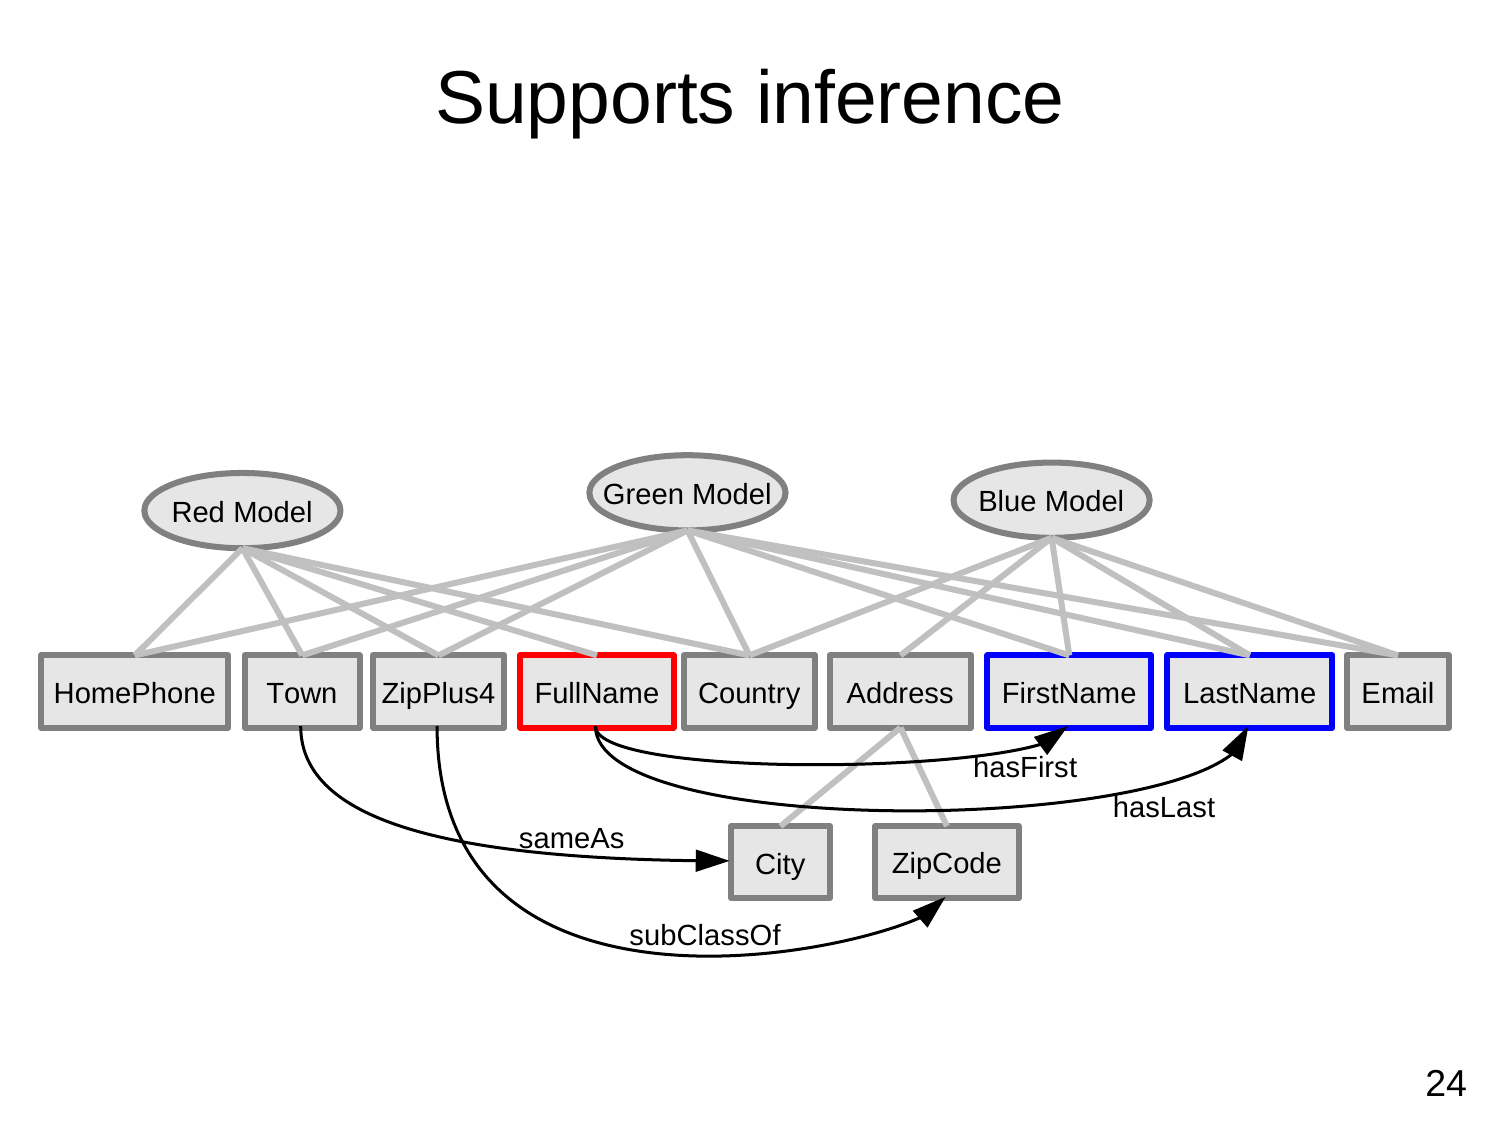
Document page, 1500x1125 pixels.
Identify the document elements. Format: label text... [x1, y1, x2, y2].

text_box hasLast [1098, 781, 1231, 832]
text_box LastName [1167, 655, 1333, 728]
text_box subClassOf [614, 909, 797, 960]
text_box Email [1346, 655, 1449, 728]
text_box City [730, 826, 830, 899]
text_box Blue Model [953, 462, 1150, 538]
text_box ZipPlus4 [372, 655, 505, 728]
text_box sameAs [504, 812, 640, 862]
text_box Red Model [144, 472, 341, 549]
text_box Address [829, 655, 972, 728]
text_box Country [683, 655, 816, 728]
text_box HomePhone [41, 655, 229, 728]
text_box Green Model [589, 455, 786, 530]
title Supports inference [75, 44, 1426, 233]
text_box FullName [520, 655, 674, 728]
text_box hasFirst [958, 741, 1093, 792]
text_box Town [244, 655, 360, 728]
text_box ZipCode [875, 826, 1019, 899]
text_box FirstName [987, 655, 1152, 728]
